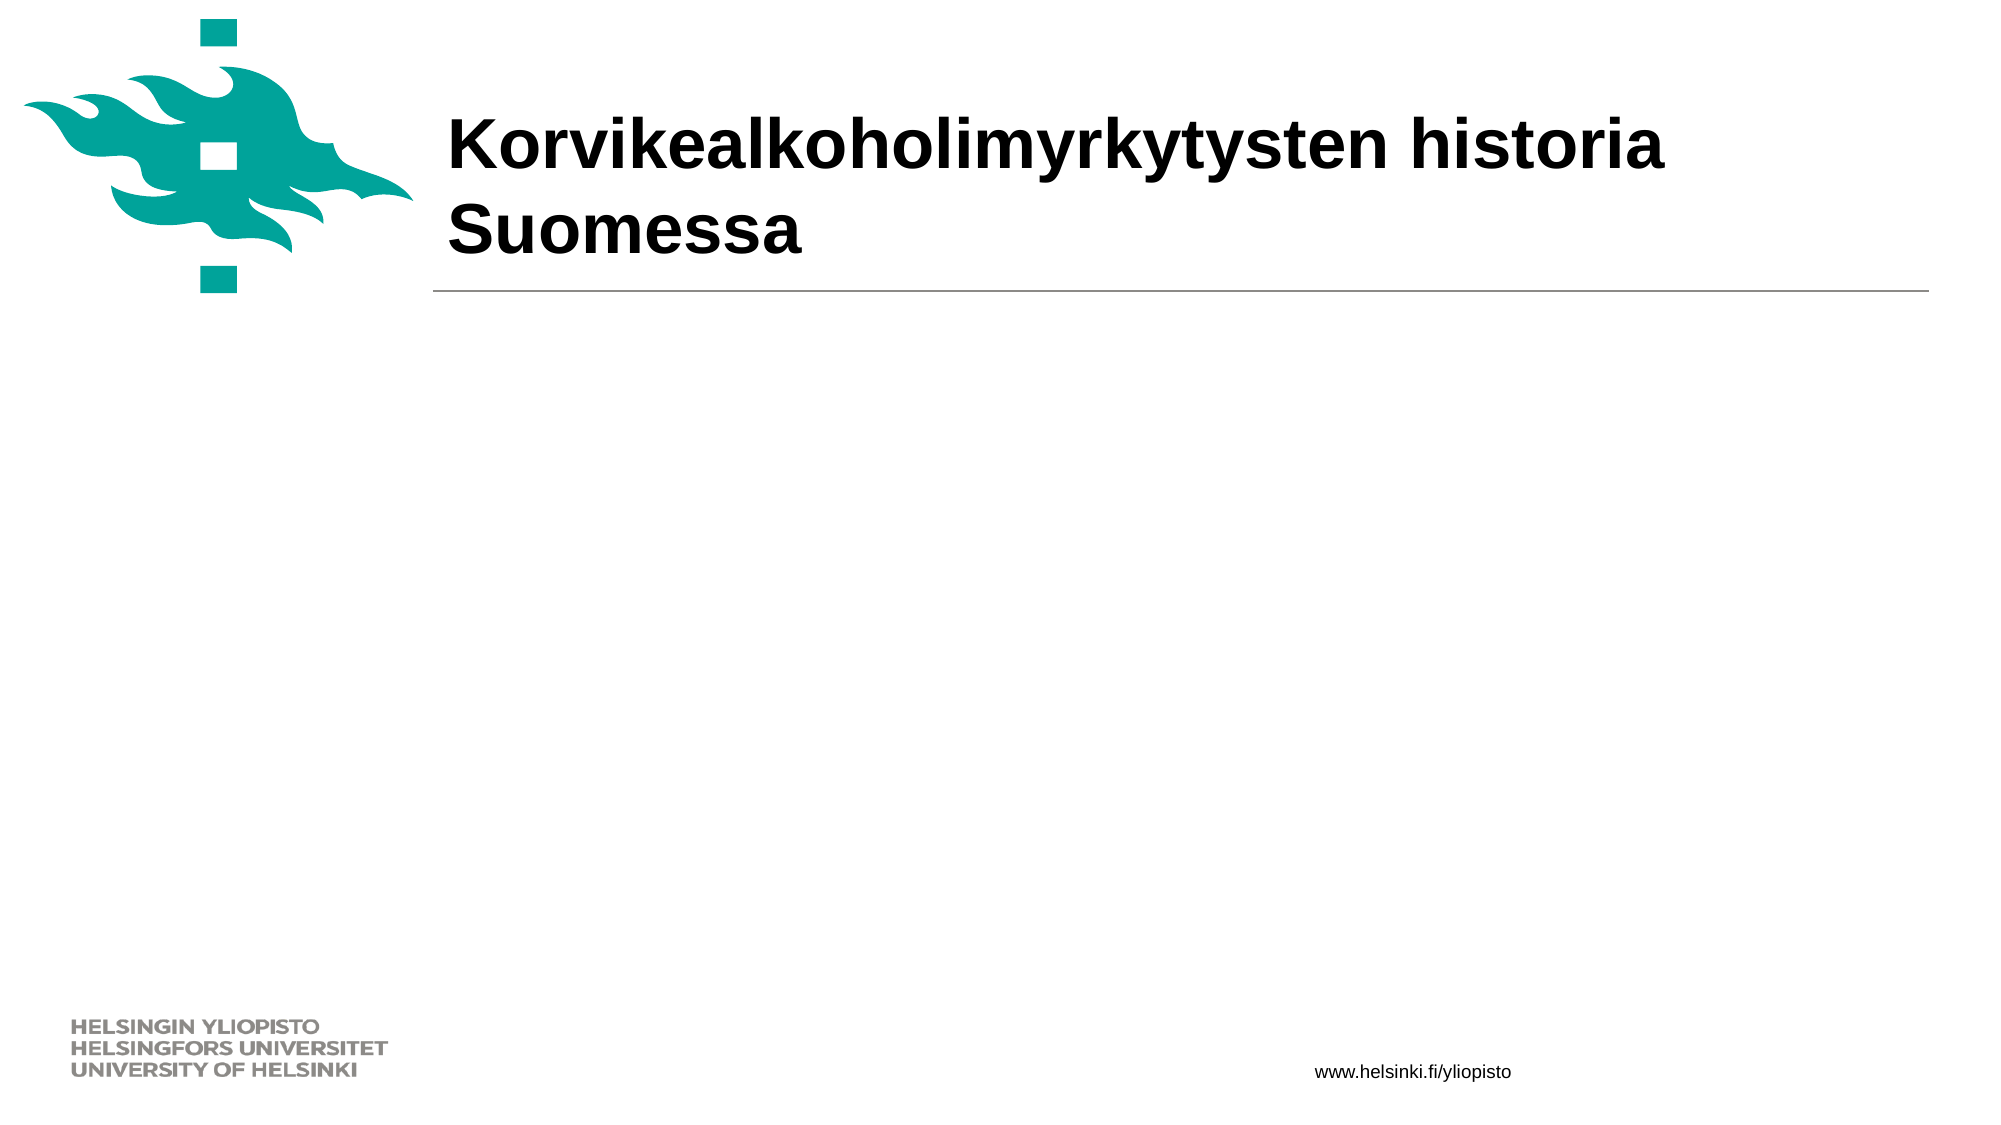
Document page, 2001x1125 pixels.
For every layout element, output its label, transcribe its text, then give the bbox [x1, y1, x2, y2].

picture [70, 1017, 389, 1079]
title Korvikealkoholimyrkytysten historia Suomessa [432, 90, 1930, 279]
